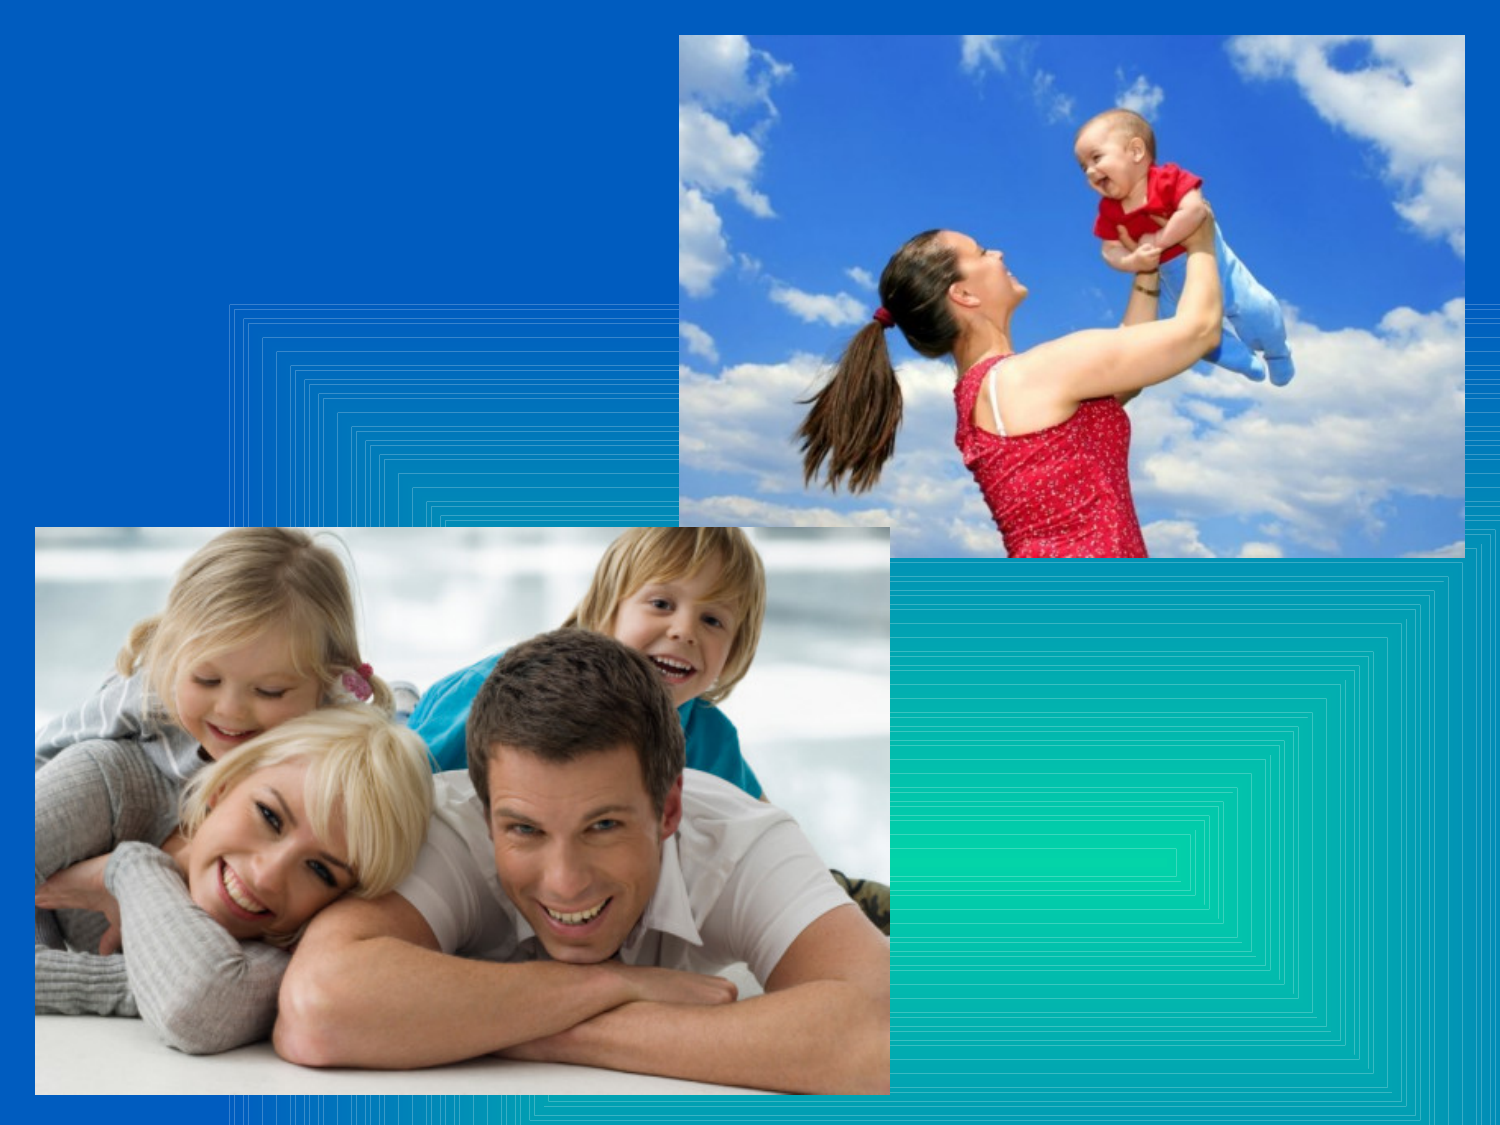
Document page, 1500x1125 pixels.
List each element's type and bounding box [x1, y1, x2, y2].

picture [35, 35, 1465, 1095]
